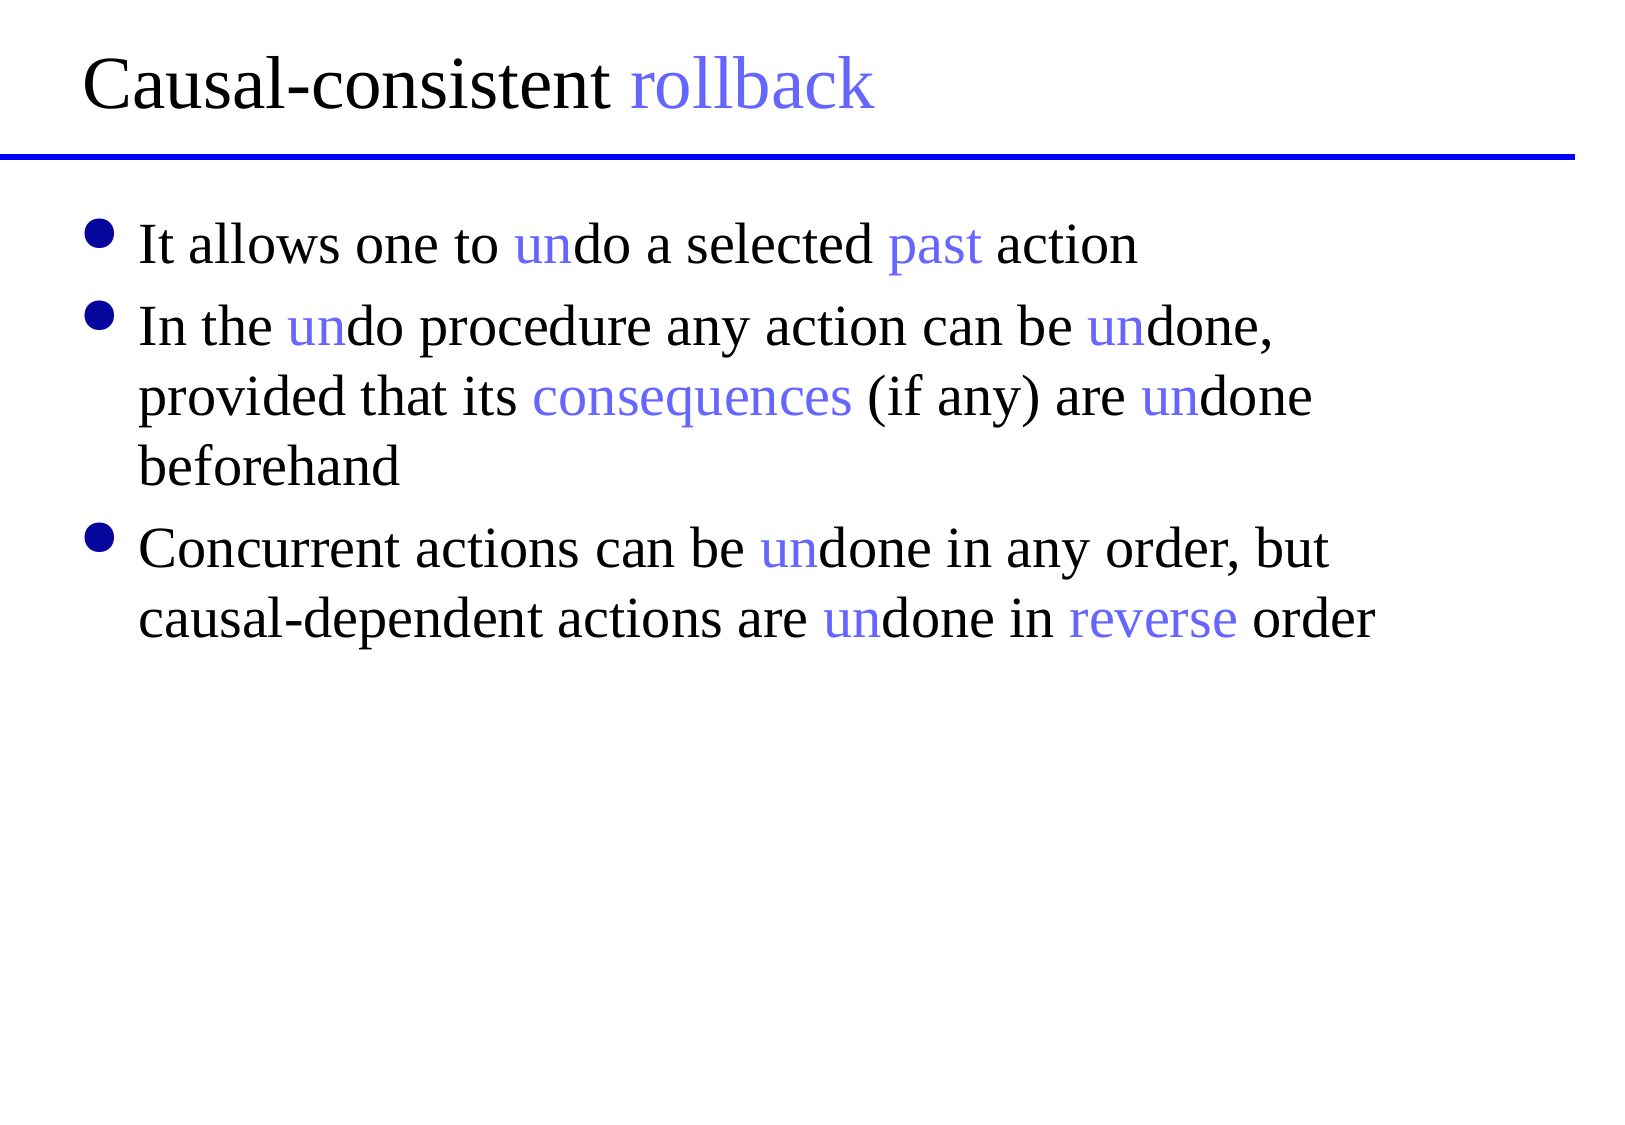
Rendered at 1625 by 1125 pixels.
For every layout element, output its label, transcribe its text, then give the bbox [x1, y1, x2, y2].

list It allows one to undo a selected past action In the undo procedure any action can be undone, provided that its consequences (if any) are undone beforehand Concurrent actions can be undone in any order, but causal-dependent actions are undone in reverse order [67, 198, 1478, 1061]
title Causal-consistent rollback [67, 27, 1544, 131]
